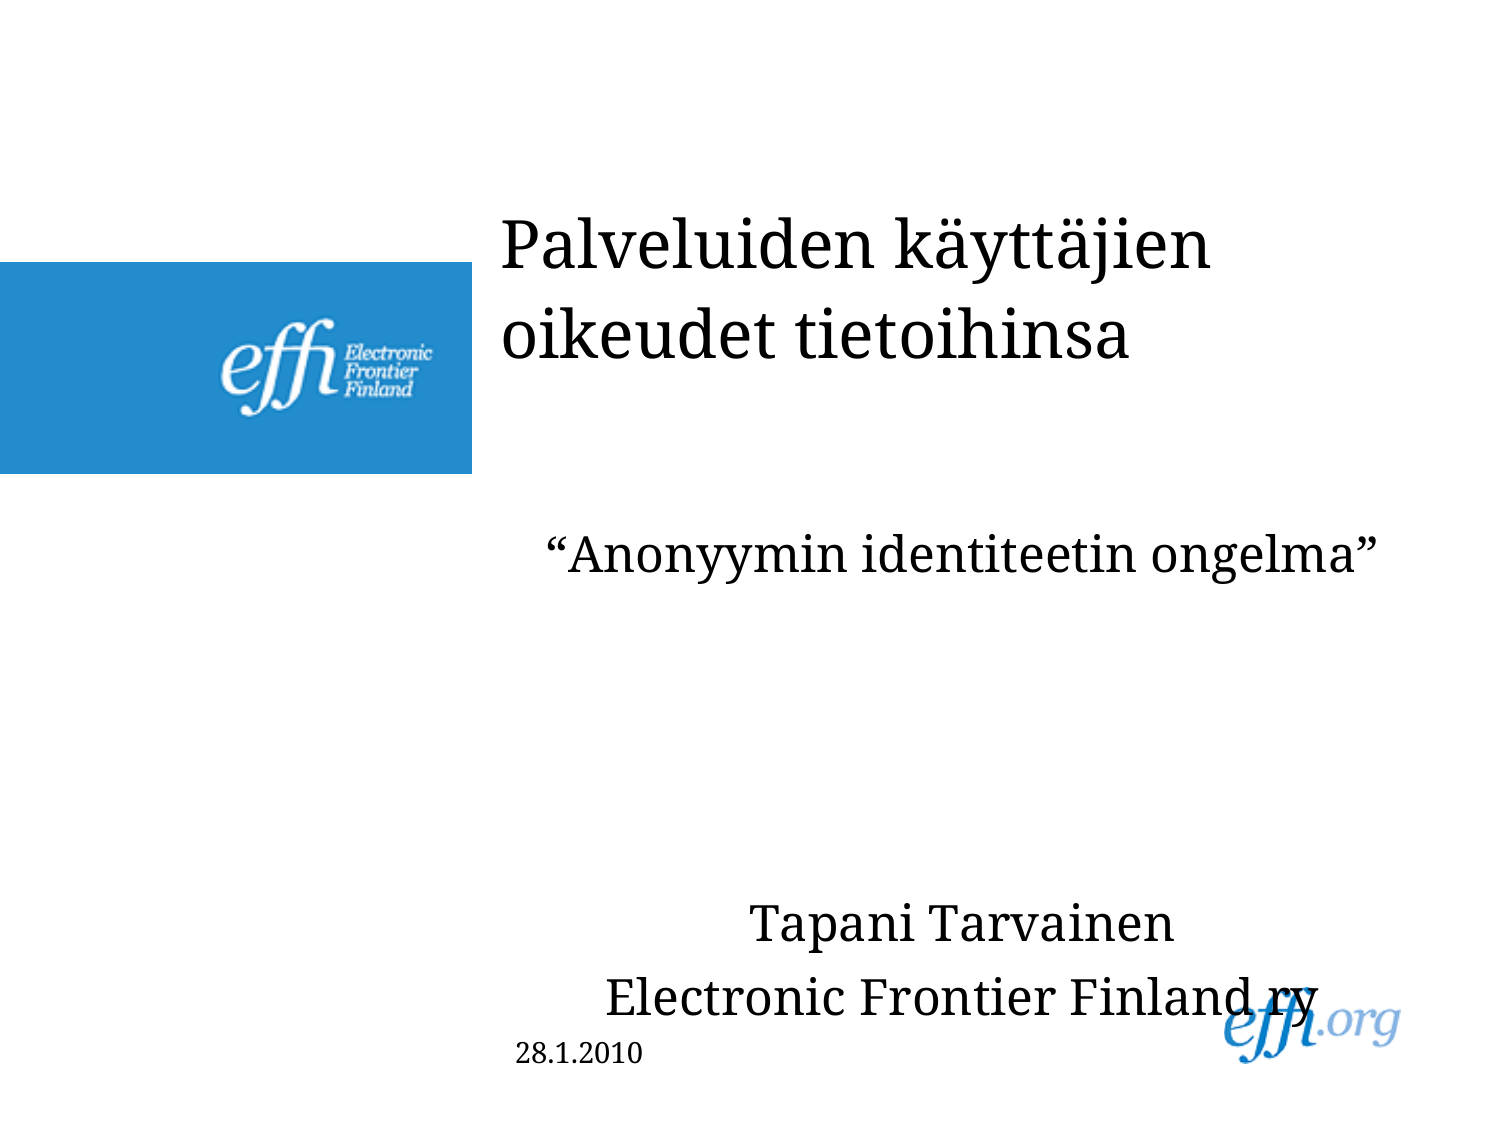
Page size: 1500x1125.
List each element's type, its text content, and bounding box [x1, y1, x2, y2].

subtitle “Anonyymin identiteetin ongelma” Tapani Tarvainen Electronic Frontier Finland ry [499, 474, 1425, 1076]
title Palveluiden käyttäjien oikeudet tietoihinsa [499, 199, 1425, 376]
picture [0, 262, 472, 474]
